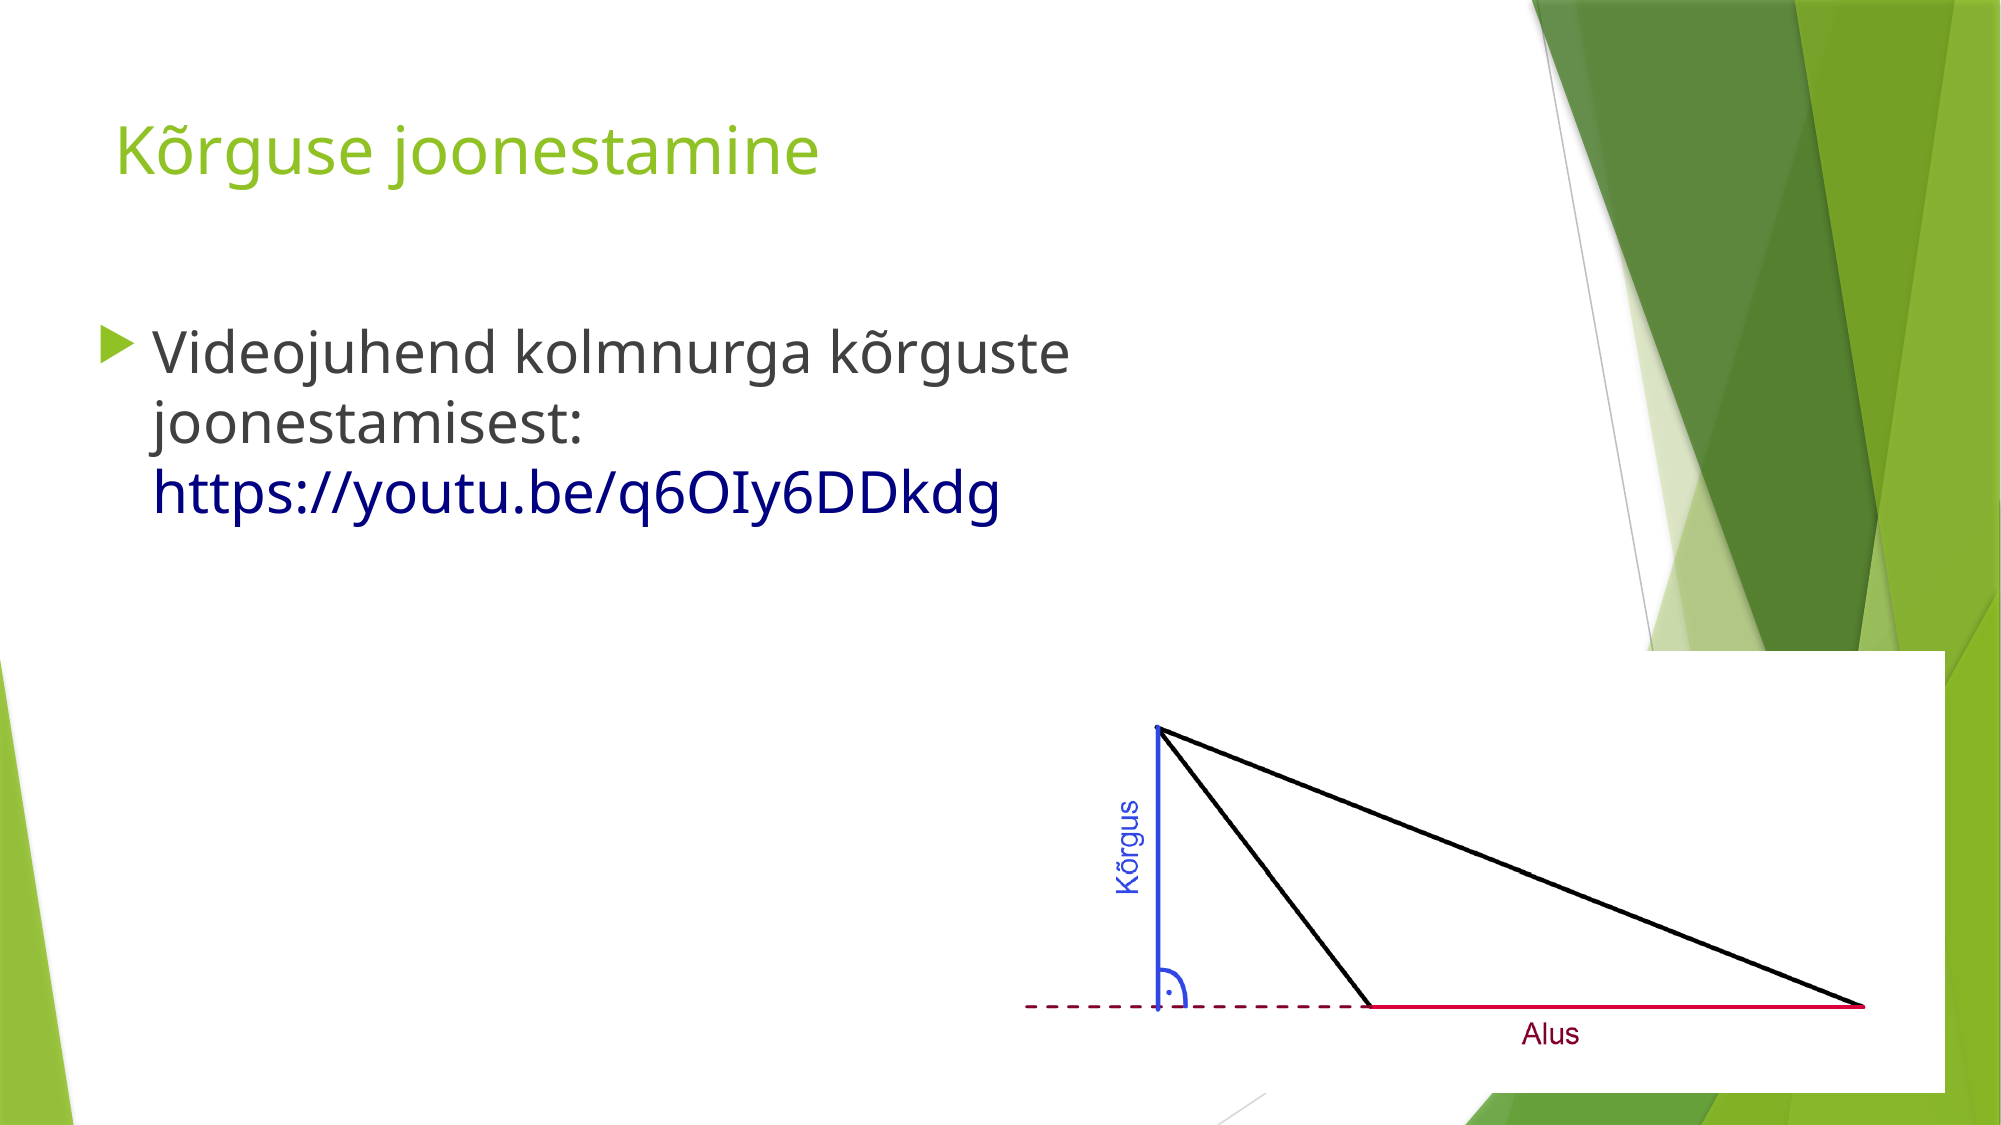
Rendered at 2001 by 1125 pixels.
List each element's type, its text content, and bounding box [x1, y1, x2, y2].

list Videojuhend kolmnurga kõrguste joonestamisest: https://youtu.be/q6OIy6DDkdg [81, 308, 1152, 1063]
title Kõrguse joonestamine [99, 99, 1613, 237]
picture [1003, 651, 1945, 1093]
